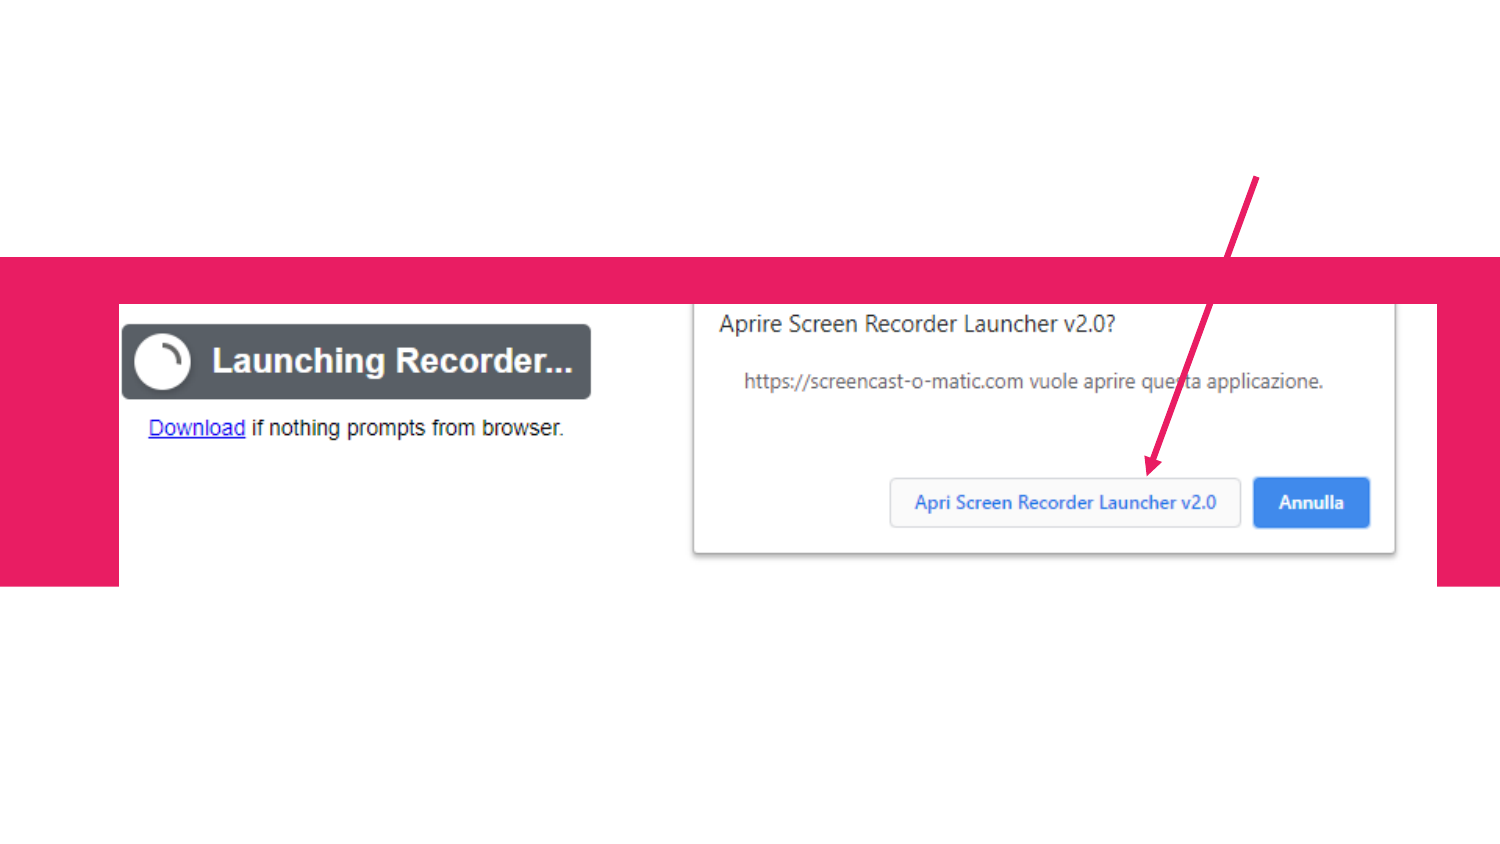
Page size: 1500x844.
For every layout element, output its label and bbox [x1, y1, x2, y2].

picture [119, 304, 1437, 608]
